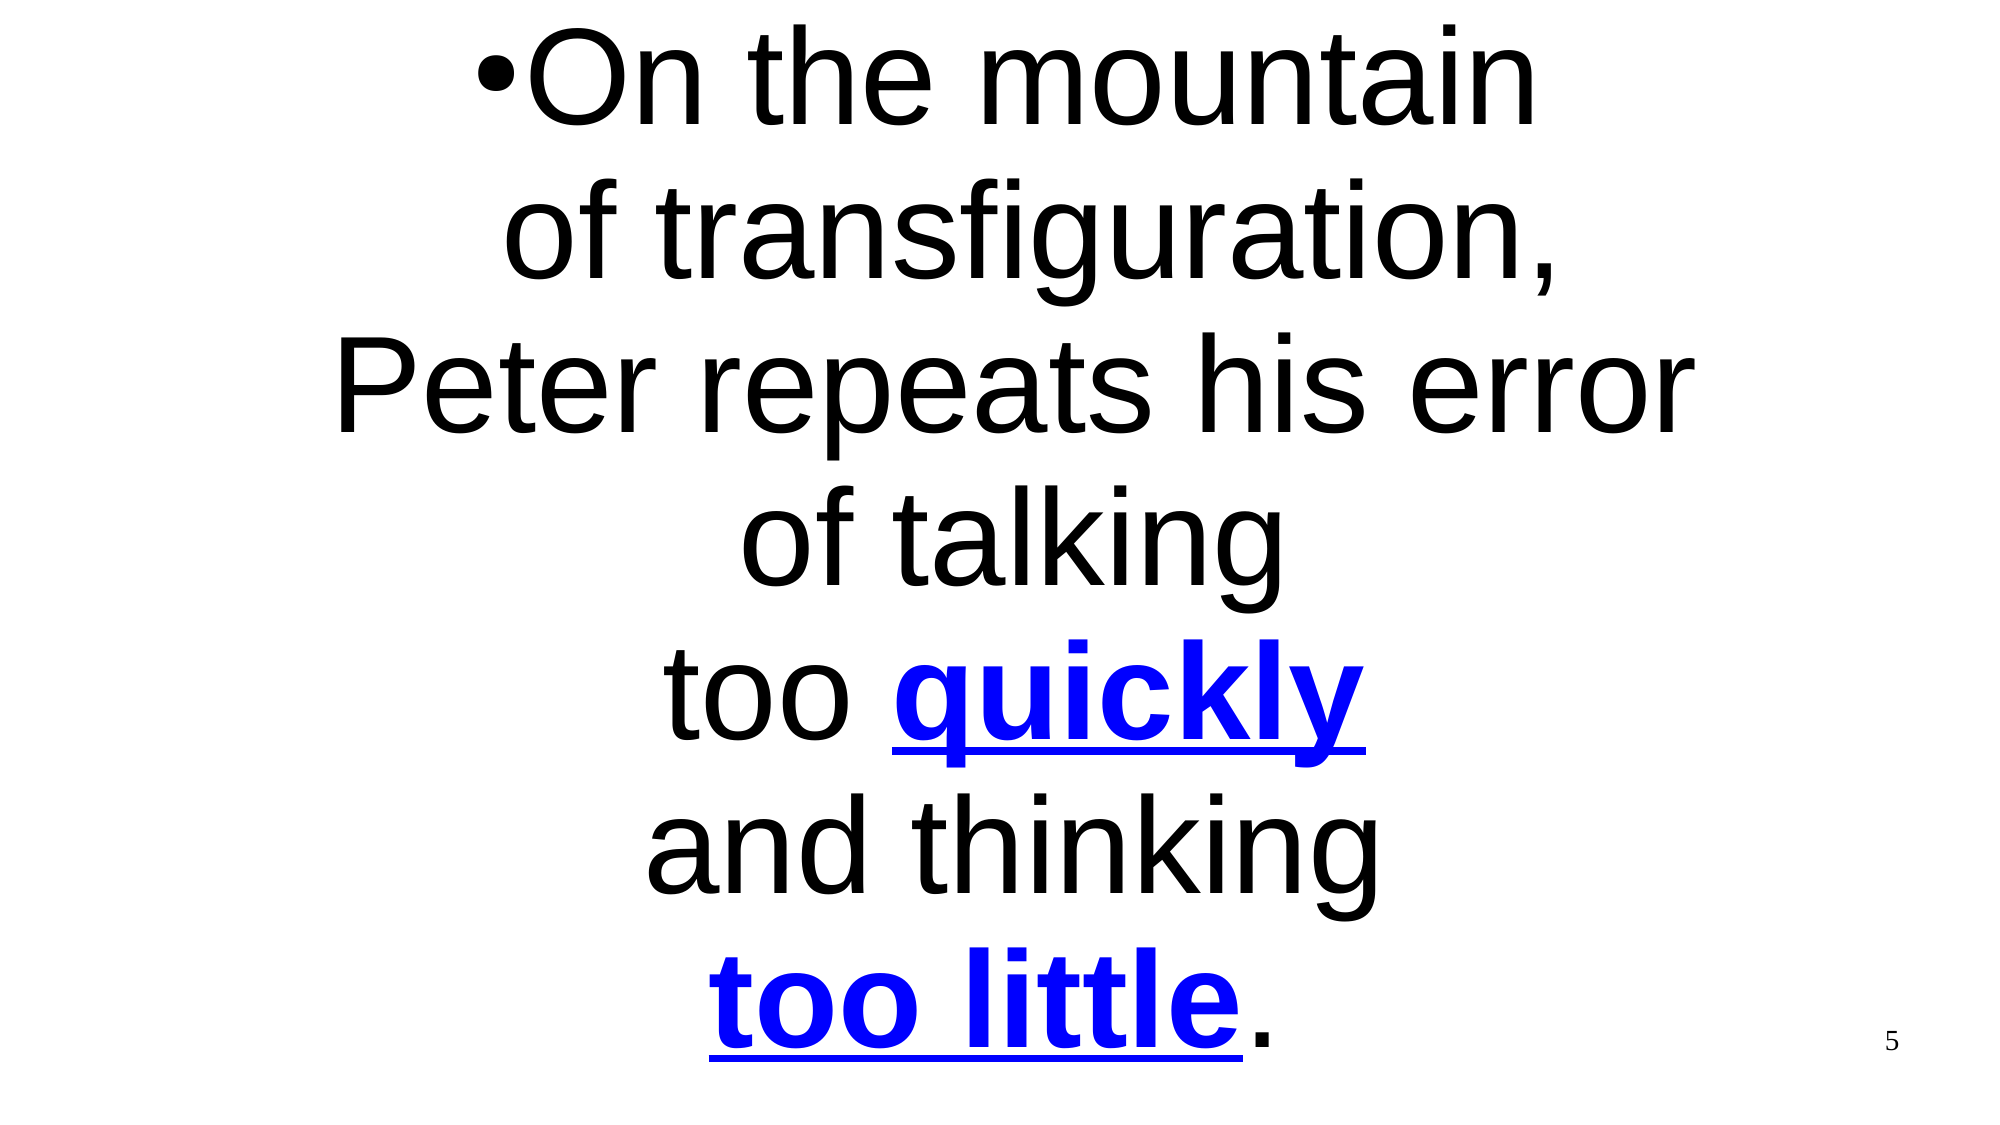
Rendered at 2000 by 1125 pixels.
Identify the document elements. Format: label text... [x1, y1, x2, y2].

list On the mountain of transfiguration, Peter repeats his error of talking too quickly and thinking too little. [0, 0, 1996, 1123]
